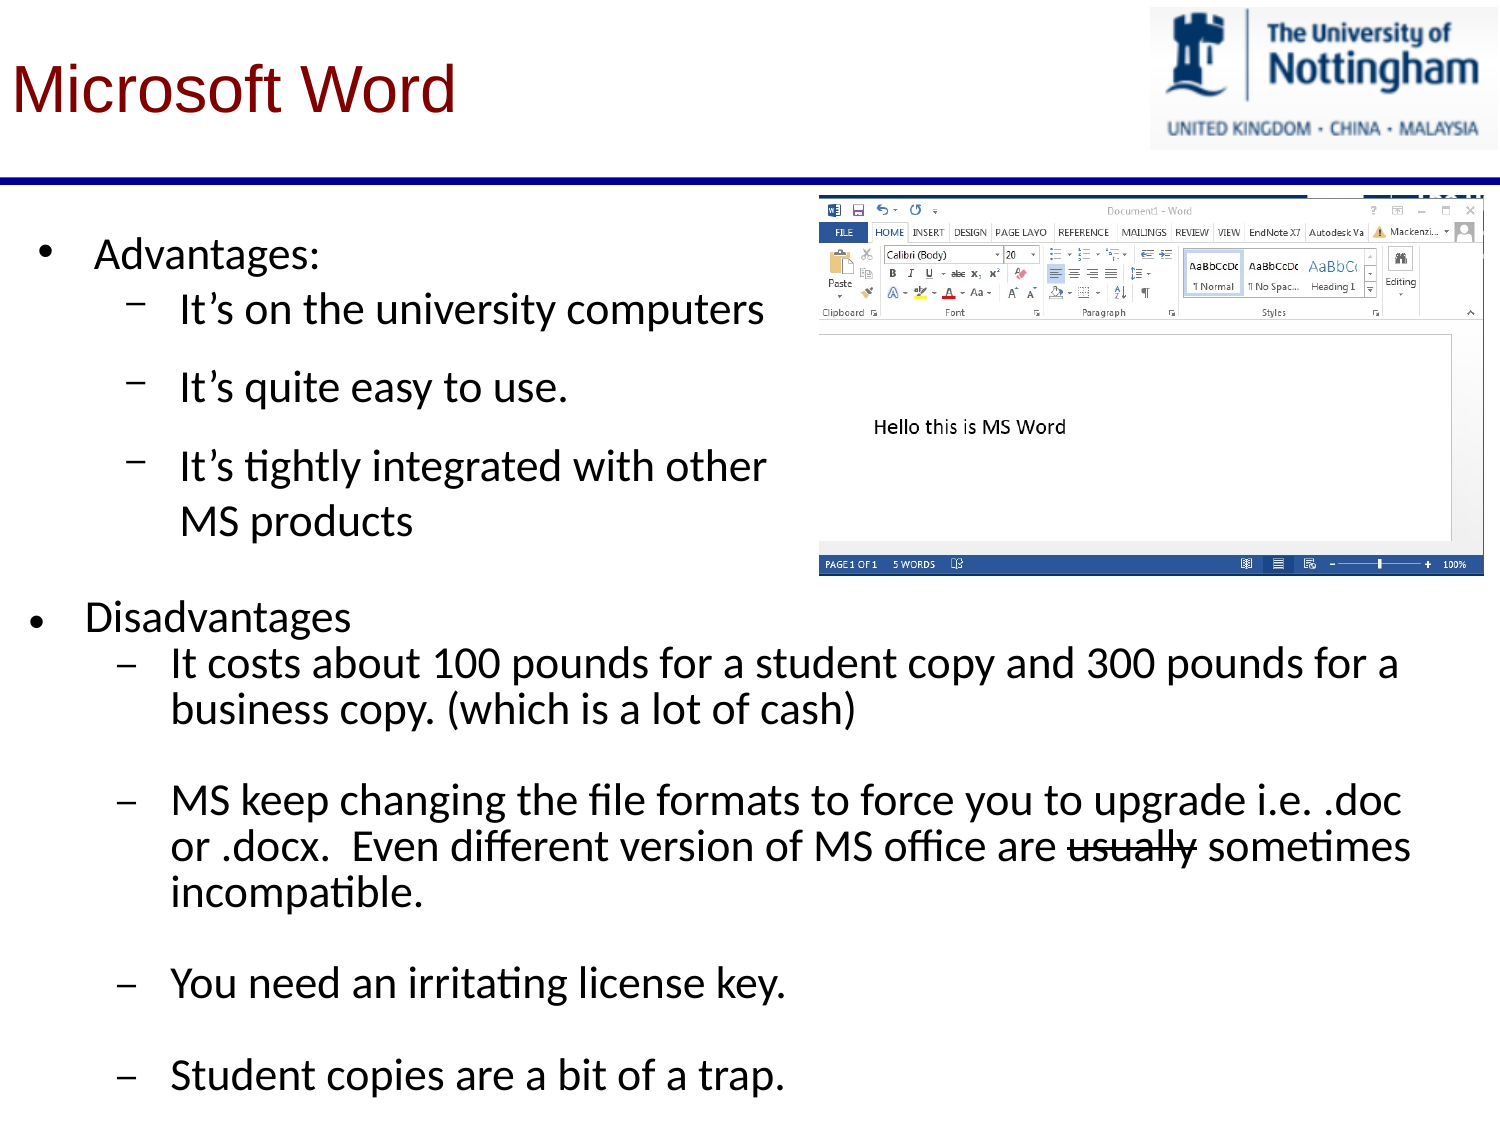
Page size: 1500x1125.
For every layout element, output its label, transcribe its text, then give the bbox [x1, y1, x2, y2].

picture [819, 195, 1484, 578]
text_box Disadvantages It costs about 100 pounds for a student copy and 300 pounds for a business copy. (which is a lot of cash) MS keep changing the file formats to force you to upgrade i.e. .doc or .docx. Even different version of MS office are usually sometimes incompatible. You need an irritating license key. Student copies are a bit of a trap. [13, 591, 1500, 1110]
title Microsoft Word [11, 12, 998, 168]
list Advantages: It’s on the university computers It’s quite easy to use. It’s tightly integrated with other MS products [22, 215, 795, 580]
picture [1150, 7, 1498, 150]
